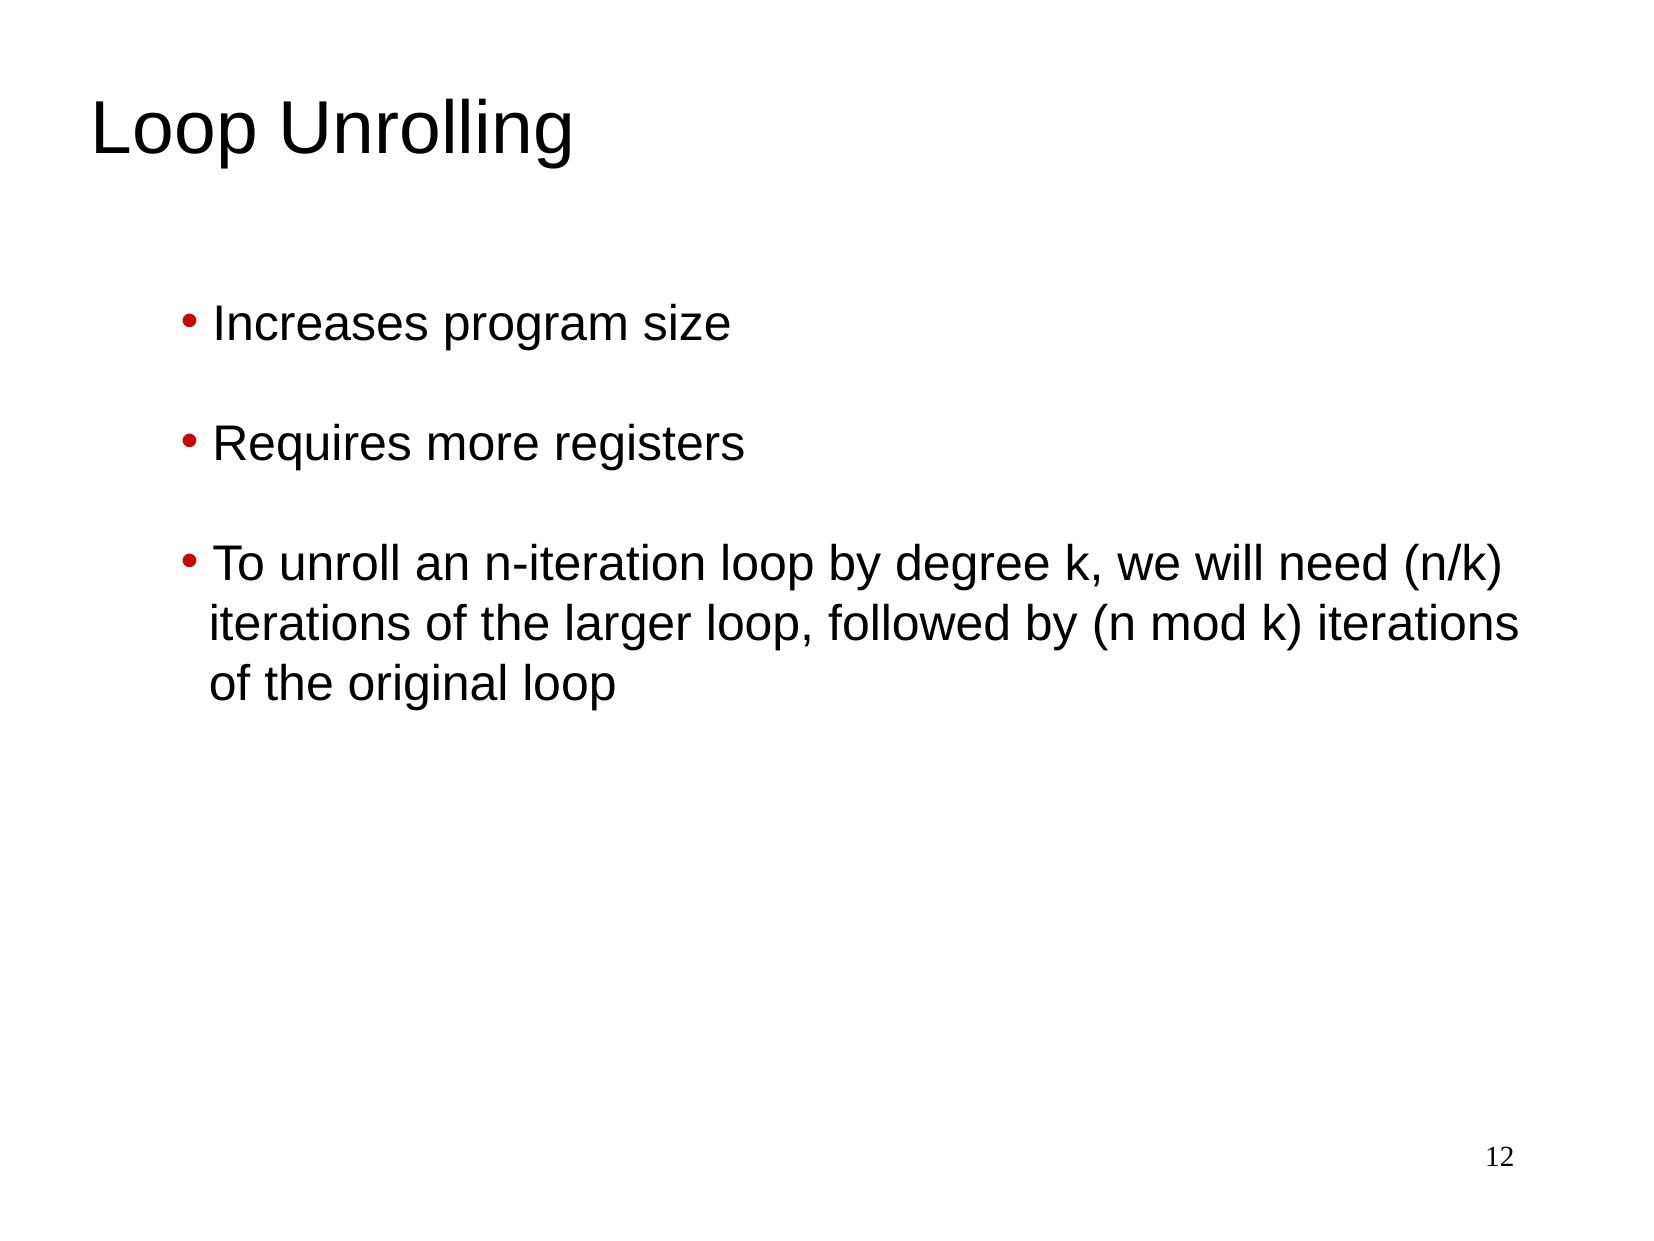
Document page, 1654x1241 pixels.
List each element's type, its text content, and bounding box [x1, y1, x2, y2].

text_box Loop Unrolling [76, 71, 590, 177]
text_box Increases program size Requires more registers To unroll an n-iteration loop by degree k, we will need (n/k) iterations of the larger loop, followed by (n mod k) iterations of the original loop [166, 282, 1536, 719]
text_box <number> [1184, 1129, 1530, 1213]
